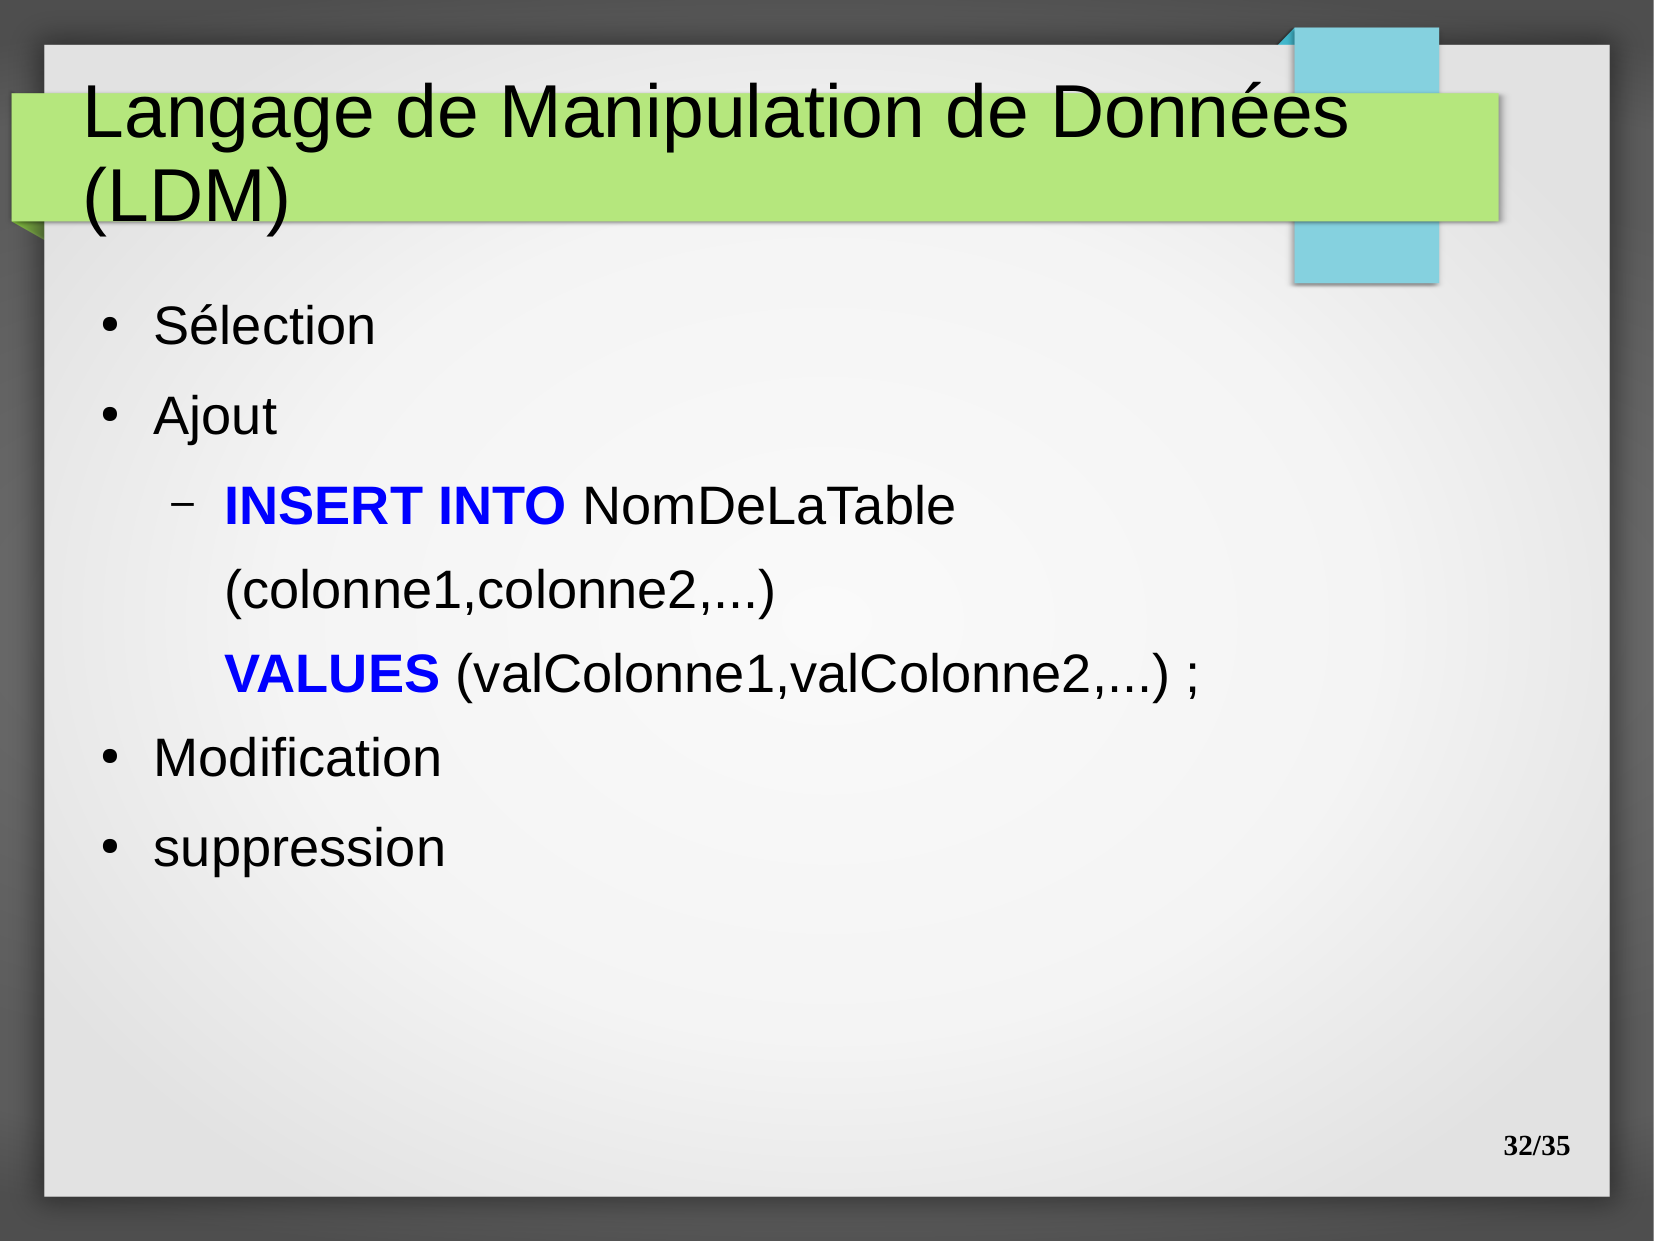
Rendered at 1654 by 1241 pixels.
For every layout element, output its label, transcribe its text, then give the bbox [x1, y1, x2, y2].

title Langage de Manipulation de Données (LDM) [82, 49, 1571, 257]
picture [0, 0, 1654, 1241]
list Sélection Ajout INSERT INTO NomDeLaTable (colonne1,colonne2,...) VALUES (valColonne1,valColonne2,...) ; Modification suppression [82, 295, 1571, 1015]
